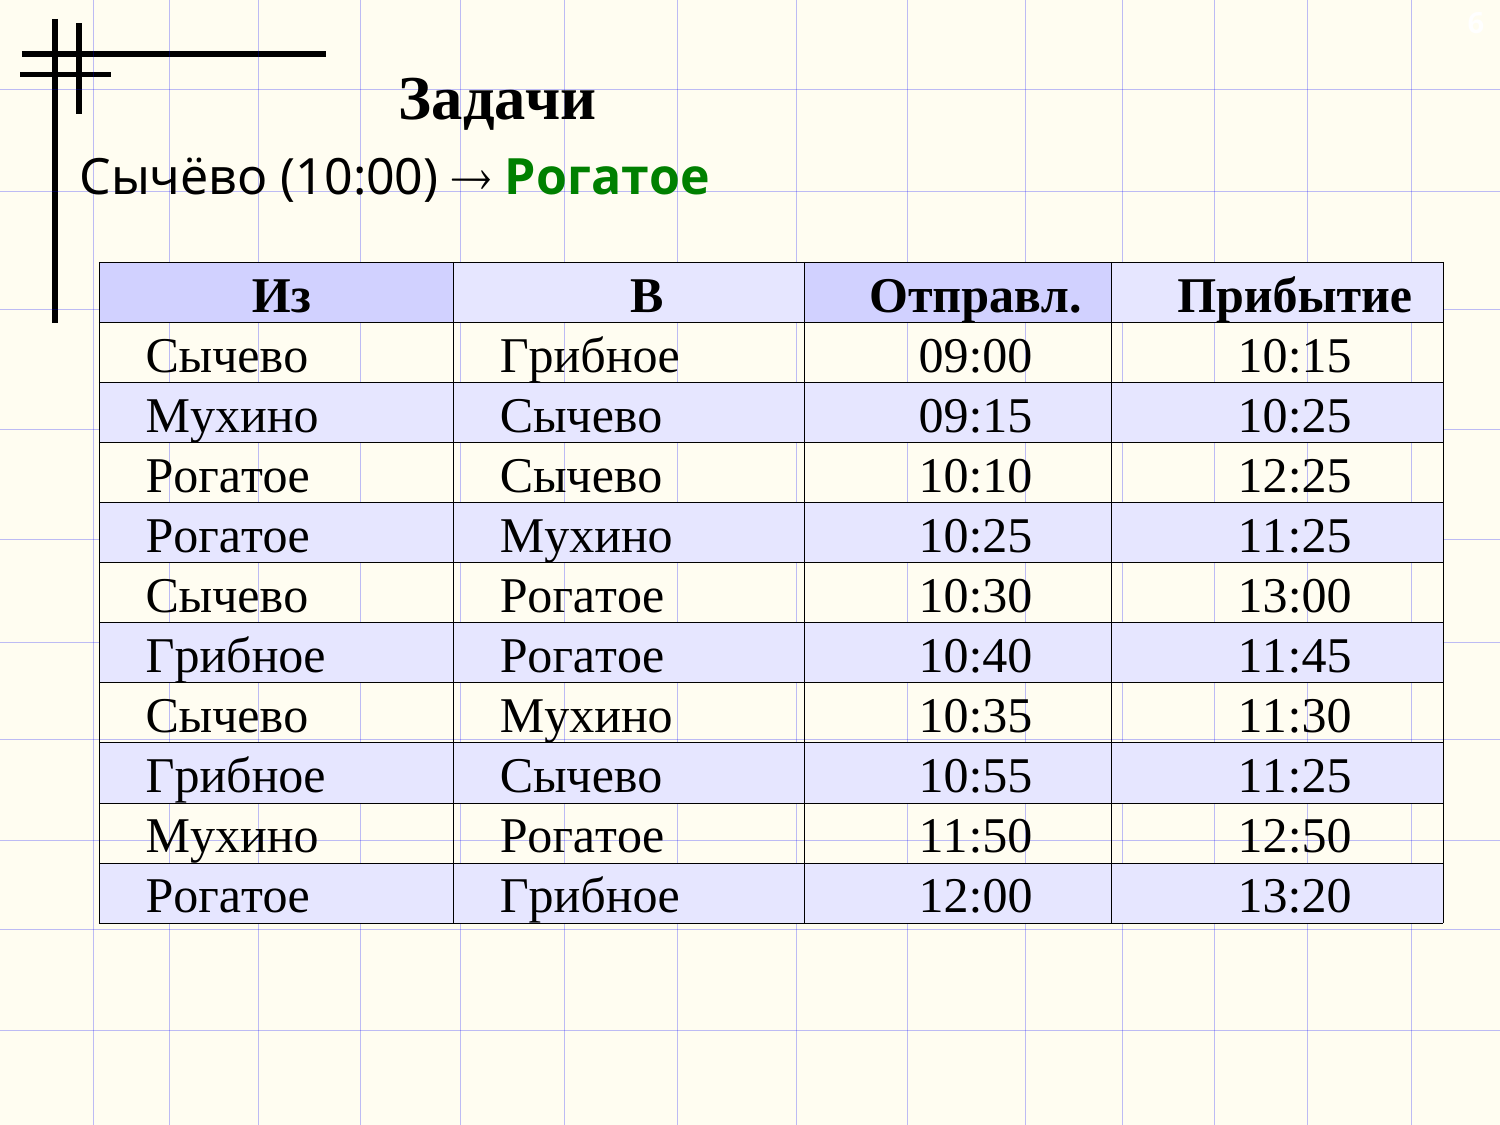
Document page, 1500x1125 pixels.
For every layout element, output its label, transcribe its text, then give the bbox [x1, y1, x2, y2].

table_cell 10:55 [805, 743, 1111, 803]
table_cell 10:30 [805, 563, 1111, 622]
table_cell Рогатое [100, 443, 453, 502]
table_cell Грибное [454, 864, 804, 923]
table_cell 10:40 [805, 623, 1111, 682]
table_cell 10:15 [1112, 323, 1443, 382]
table_header В [454, 263, 804, 322]
table_cell Грибное [536, 351, 547, 371]
table_header Отправл. [805, 263, 1111, 322]
table_cell Грибное [536, 891, 547, 911]
table_cell Сычево [454, 743, 804, 803]
table_header Прибытие [1226, 291, 1235, 310]
table_cell Сычево [100, 683, 453, 742]
text_box <номер> [1148, 0, 1499, 75]
table_cell Рогатое [454, 804, 804, 863]
table_cell Рогатое [100, 503, 453, 562]
table_cell 11:45 [1112, 623, 1443, 682]
table_cell 12:50 [1112, 804, 1443, 863]
table_cell Грибное [100, 623, 453, 682]
table_cell Мухино [454, 683, 804, 742]
table_cell Рогатое [100, 864, 453, 923]
table_cell 13:20 [1112, 864, 1443, 923]
table_cell 13:00 [1112, 563, 1443, 622]
table_cell Сычево [100, 563, 453, 622]
text_box Сычёво (10:00)  Рогатое [64, 136, 1450, 212]
table_cell 10:10 [805, 443, 1111, 502]
table_cell Мухино [100, 383, 453, 442]
table_cell 10:35 [805, 683, 1111, 742]
table_cell Мухино [100, 804, 453, 863]
table_header Отправл. [971, 291, 980, 310]
table_cell Сычево [454, 443, 804, 502]
table_cell 12:25 [1112, 443, 1443, 502]
table_cell 11:25 [1112, 503, 1443, 562]
table_cell Рогатое [454, 563, 804, 622]
table_cell 11:50 [805, 804, 1111, 863]
table_cell Сычево [100, 323, 453, 382]
table_cell Грибное [100, 743, 453, 803]
table_header Из [100, 263, 453, 322]
table_cell 11:30 [1112, 683, 1443, 742]
table_cell Сычево [454, 383, 804, 442]
table_cell Мухино [454, 503, 804, 562]
table_cell 10:25 [1112, 383, 1443, 442]
table_cell 12:00 [805, 864, 1111, 923]
table_cell Рогатое [454, 623, 804, 682]
table_cell 09:15 [805, 383, 1111, 442]
table_header Прибытие [1112, 263, 1443, 322]
title Задачи [354, 49, 1426, 127]
table_cell Грибное [454, 323, 804, 382]
table_cell Грибное [182, 771, 193, 791]
table_cell Грибное [182, 651, 193, 671]
table_cell 11:25 [1112, 743, 1443, 803]
table_cell 09:00 [805, 323, 1111, 382]
table_cell 10:25 [805, 503, 1111, 562]
